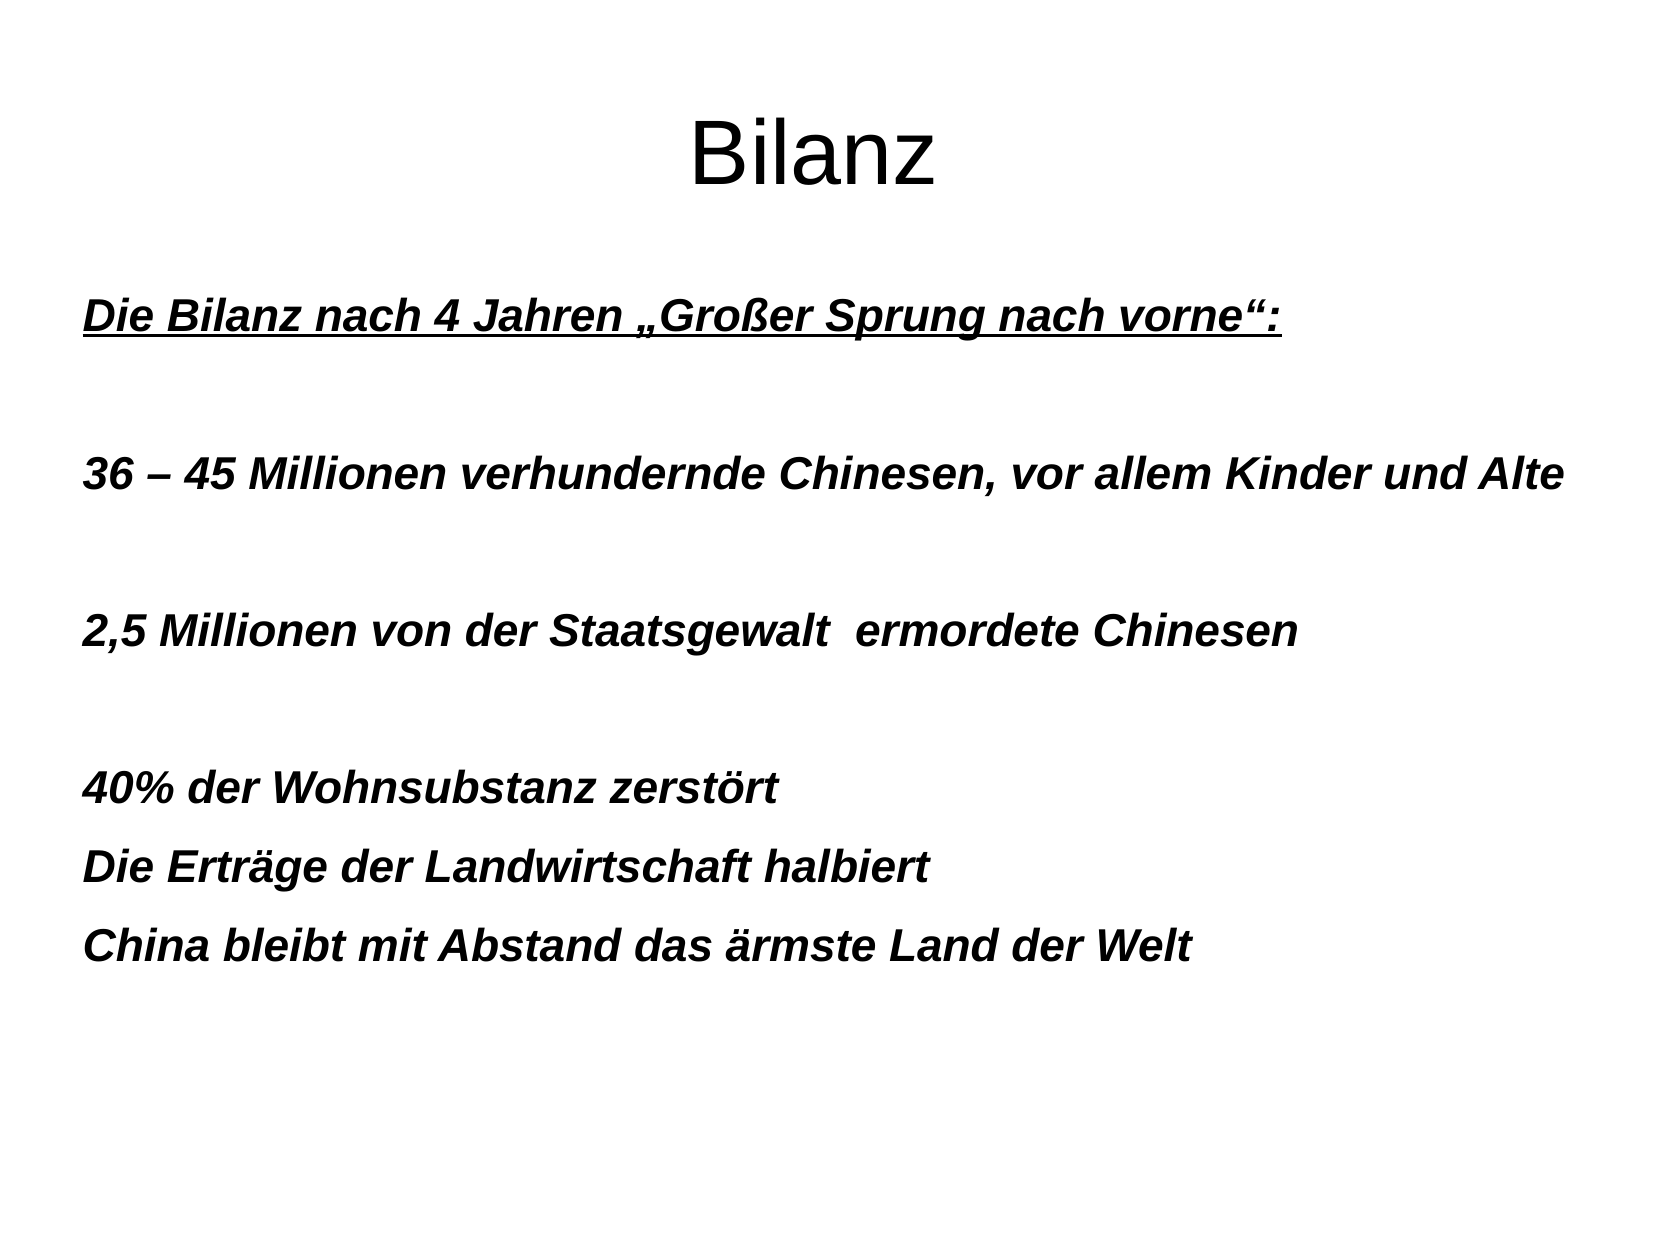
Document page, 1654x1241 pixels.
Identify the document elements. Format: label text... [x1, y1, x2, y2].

list Die Bilanz nach 4 Jahren „Großer Sprung nach vorne“: 36 – 45 Millionen verhundernde Chinesen, vor allem Kinder und Alte 2,5 Millionen von der Staatsgewalt ermordete Chinesen 40% der Wohnsubstanz zerstört Die Erträge der Landwirtschaft halbiert China bleibt mit Abstand das ärmste Land der Welt [82, 290, 1571, 1010]
title Bilanz [82, 49, 1571, 257]
